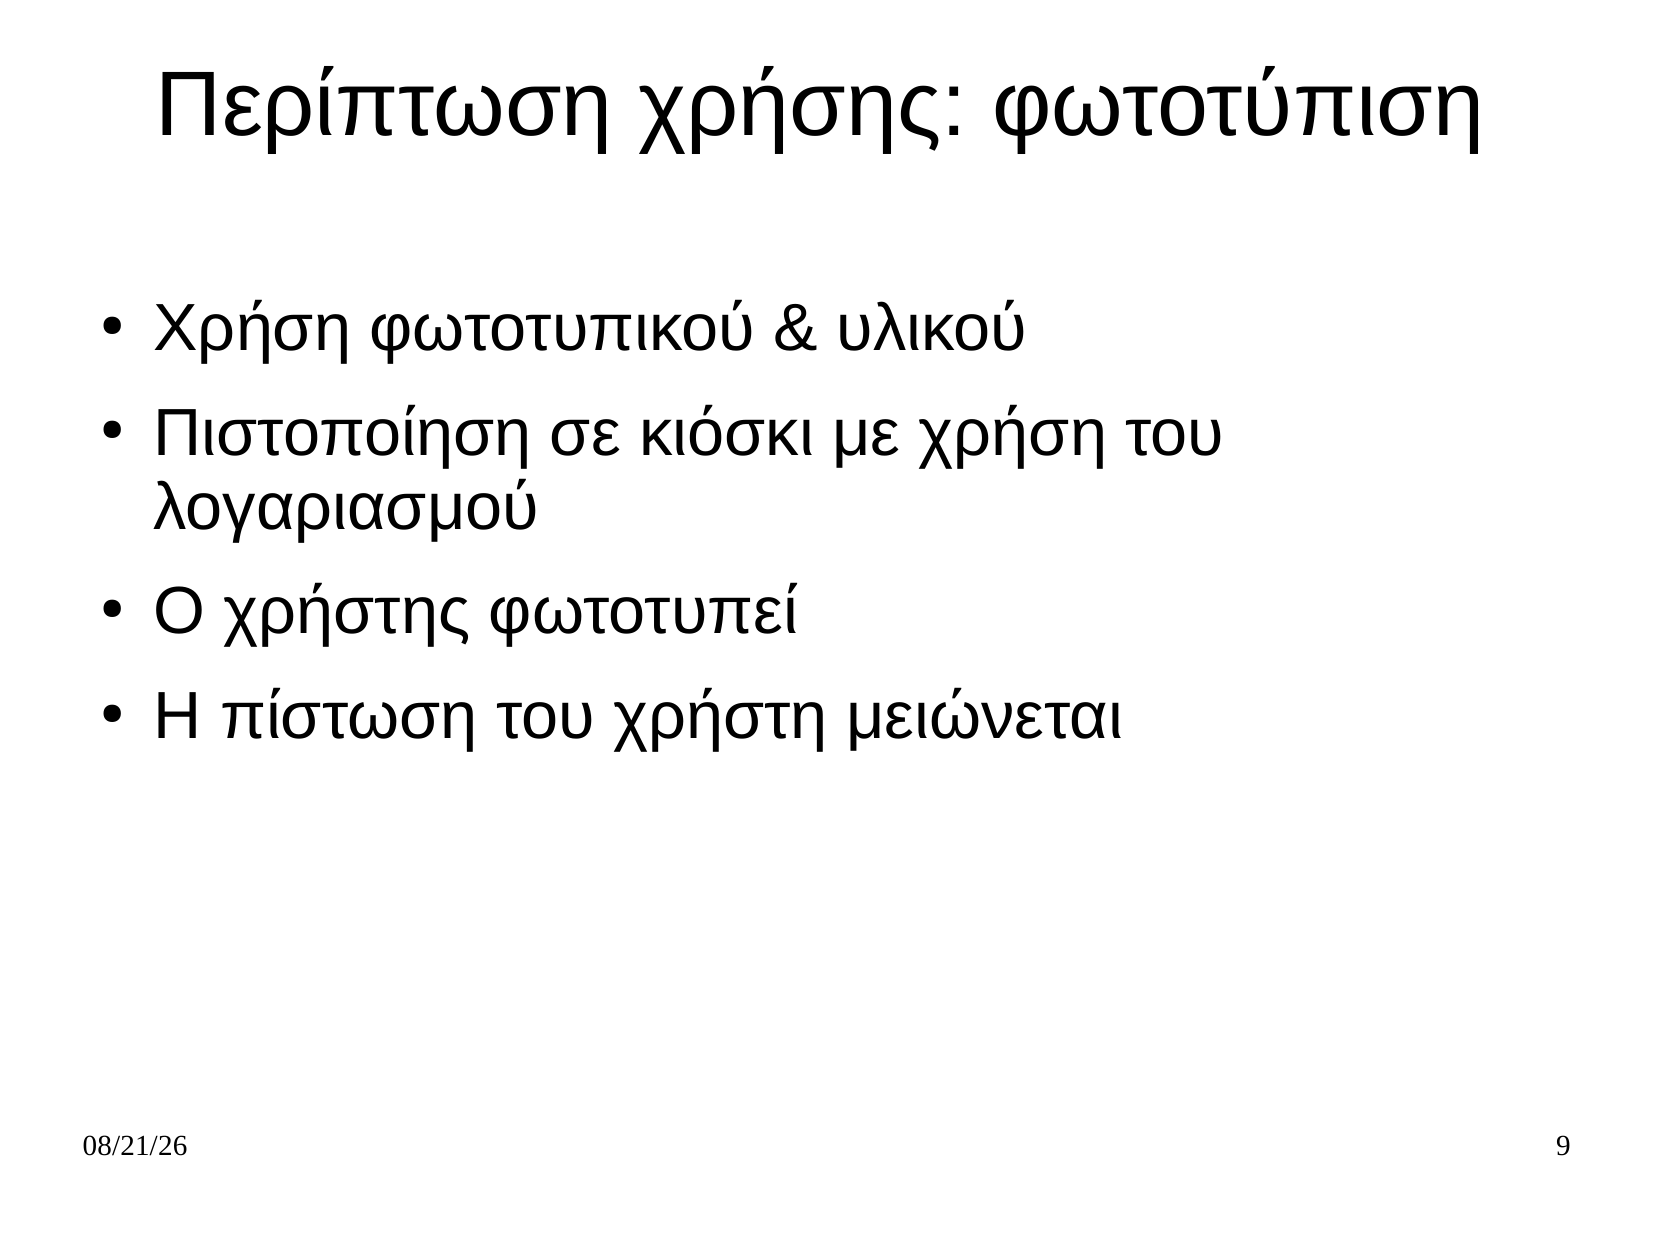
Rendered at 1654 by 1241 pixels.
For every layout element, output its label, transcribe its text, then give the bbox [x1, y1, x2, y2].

list Χρήση φωτοτυπικού & υλικού Πιστοποίηση σε κιόσκι με χρήση του λογαριασμού O χρήστης φωτοτυπεί Η πίστωση του χρήστη μειώνεται [82, 290, 1571, 1094]
title Περίπτωση χρήσης: φωτοτύπιση [76, 7, 1565, 200]
